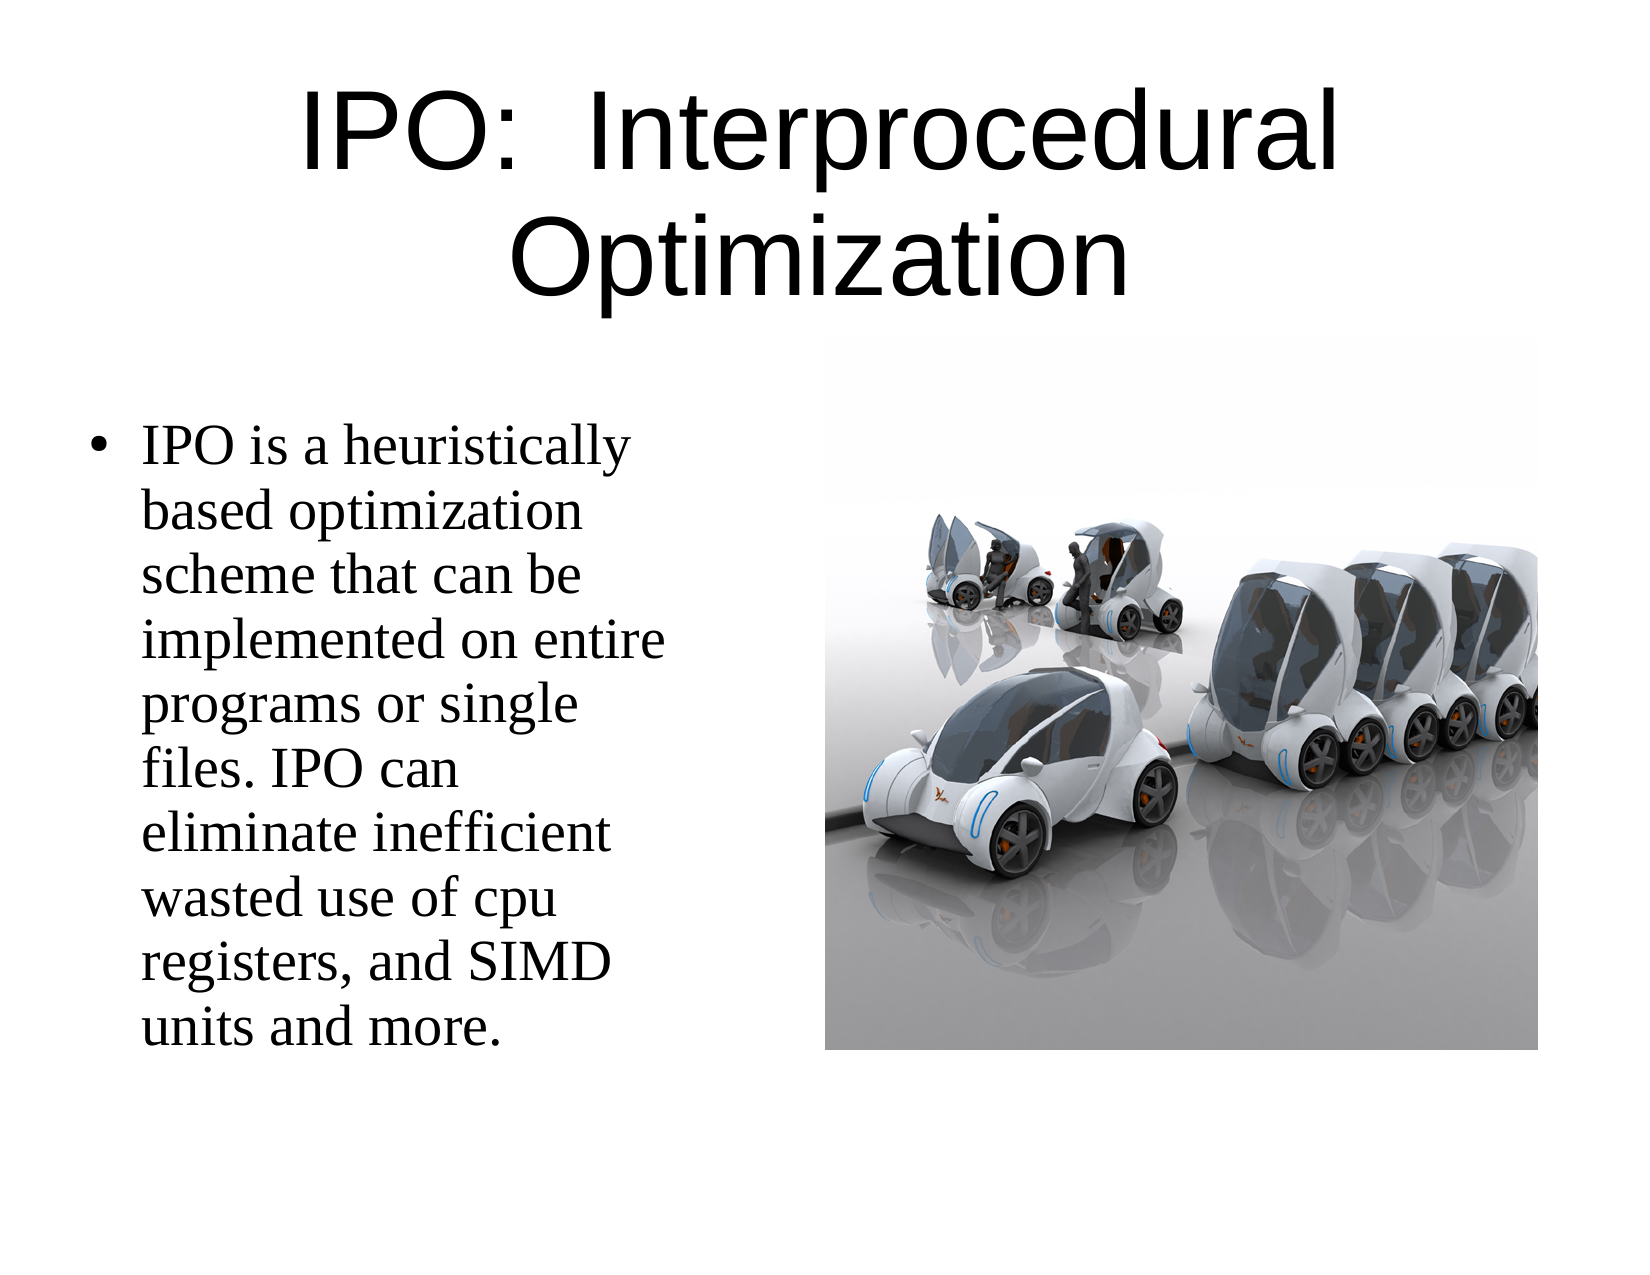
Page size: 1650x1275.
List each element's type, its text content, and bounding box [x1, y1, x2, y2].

picture [825, 337, 1538, 1051]
list IPO is a heuristically based optimization scheme that can be implemented on entire programs or single files. IPO can eliminate inefficient wasted use of cpu registers, and SIMD units and more. [0, 412, 676, 1275]
title IPO: Interprocedural Optimization [112, 49, 1527, 338]
